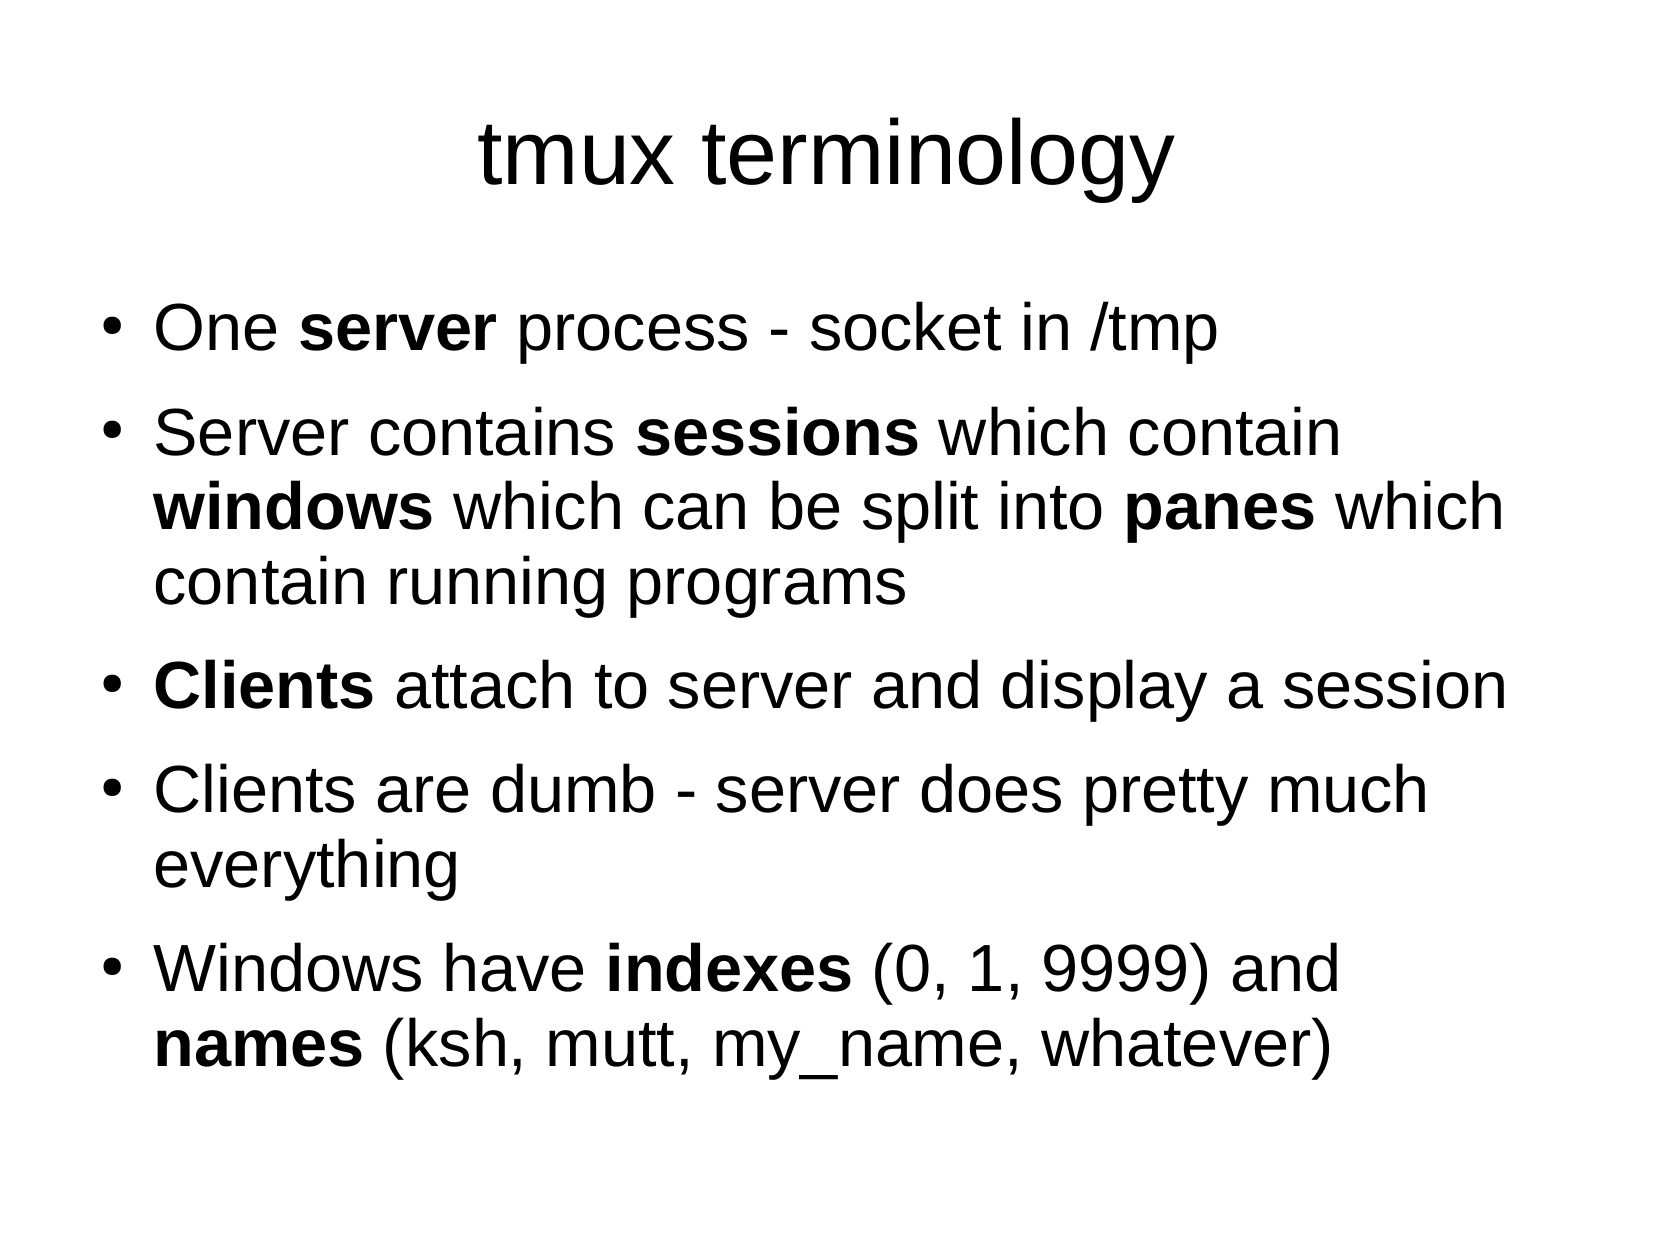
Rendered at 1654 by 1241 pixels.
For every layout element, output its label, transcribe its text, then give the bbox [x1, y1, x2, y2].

list One server process - socket in /tmp Server contains sessions which contain windows which can be split into panes which contain running programs Clients attach to server and display a session Clients are dumb - server does pretty much everything Windows have indexes (0, 1, 9999) and names (ksh, mutt, my_name, whatever) [82, 290, 1571, 1109]
title tmux terminology [82, 49, 1571, 257]
